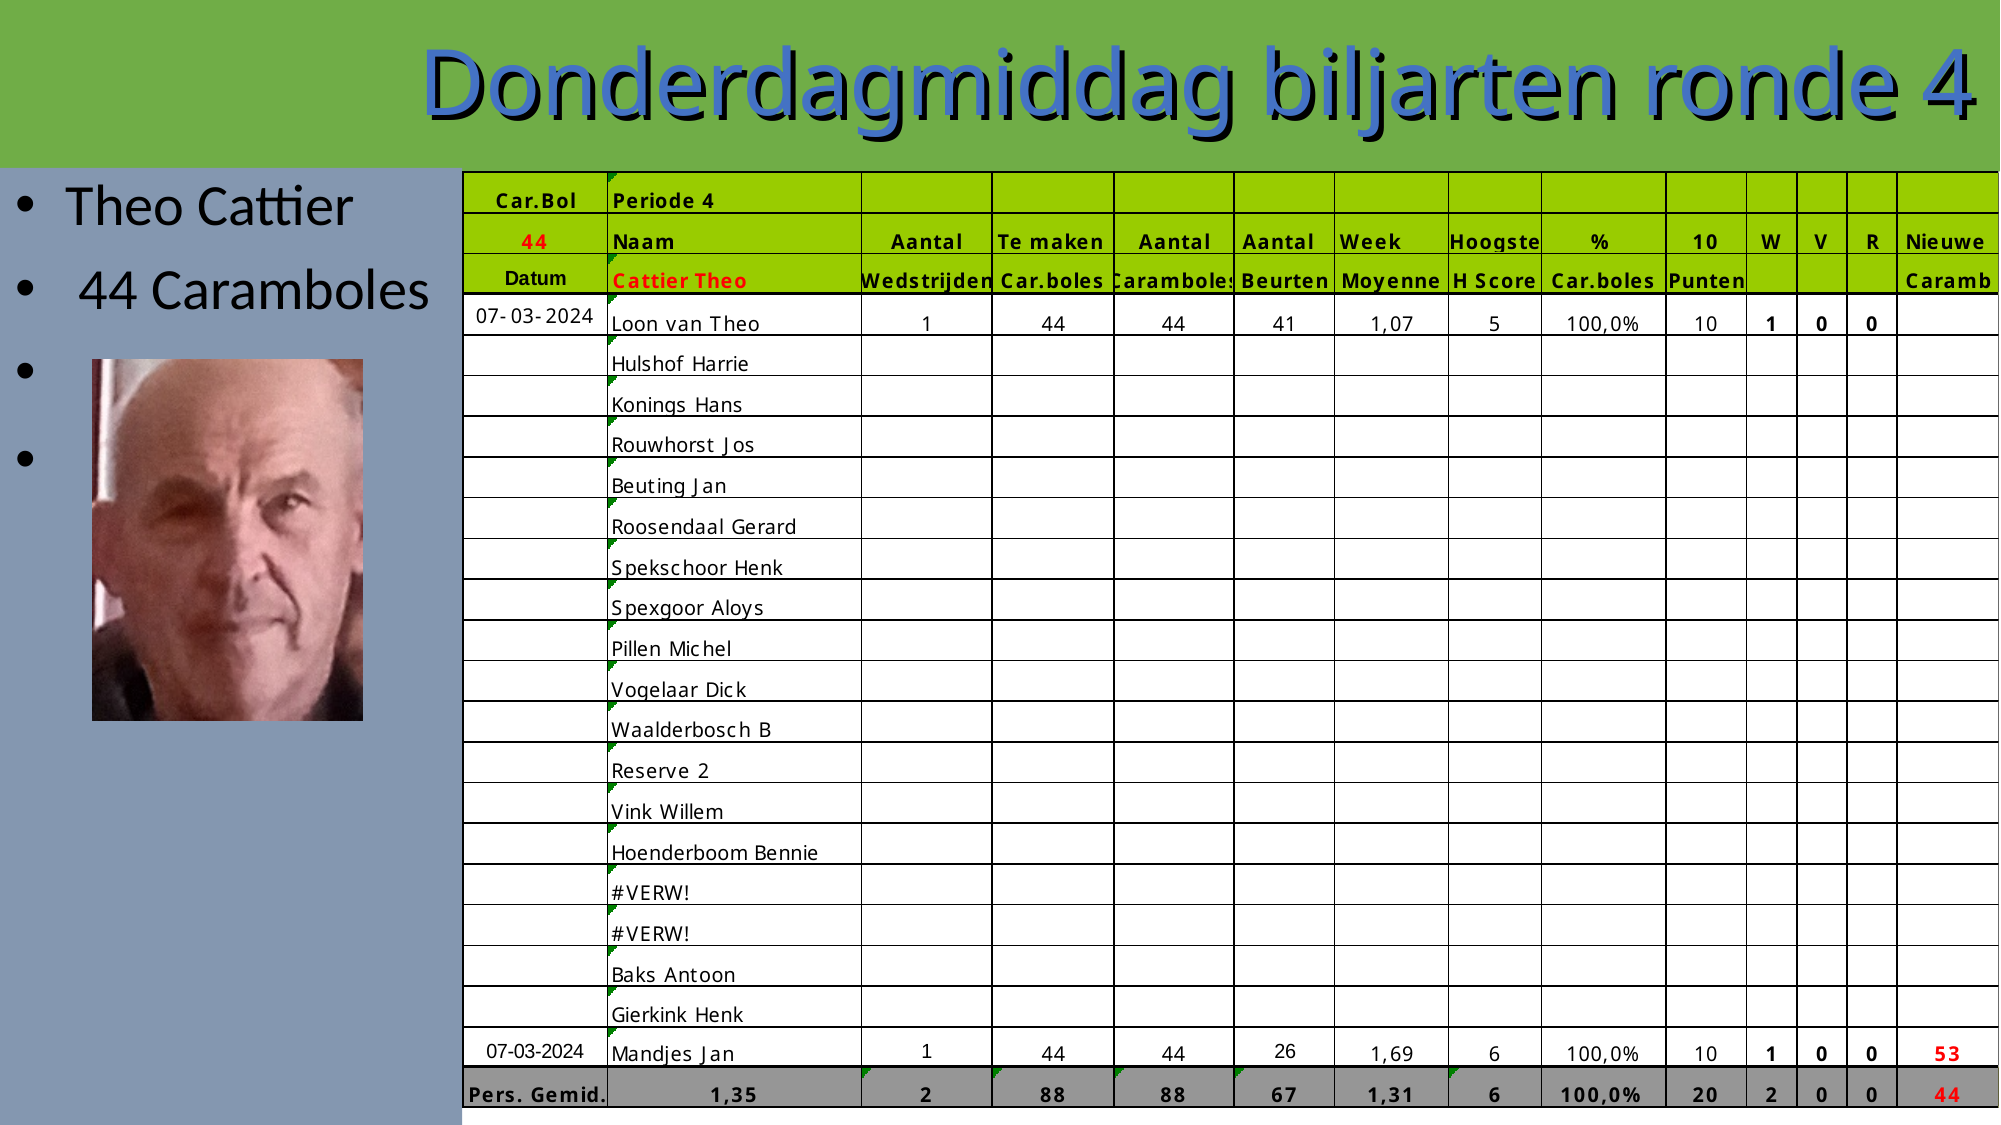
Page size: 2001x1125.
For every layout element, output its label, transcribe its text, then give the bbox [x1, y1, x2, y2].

picture [92, 359, 363, 721]
title Donderdagmiddag biljarten ronde 4 [0, 0, 2000, 171]
picture [462, 171, 2000, 1109]
list Theo Cattier 44 Caramboles [0, 167, 463, 1125]
